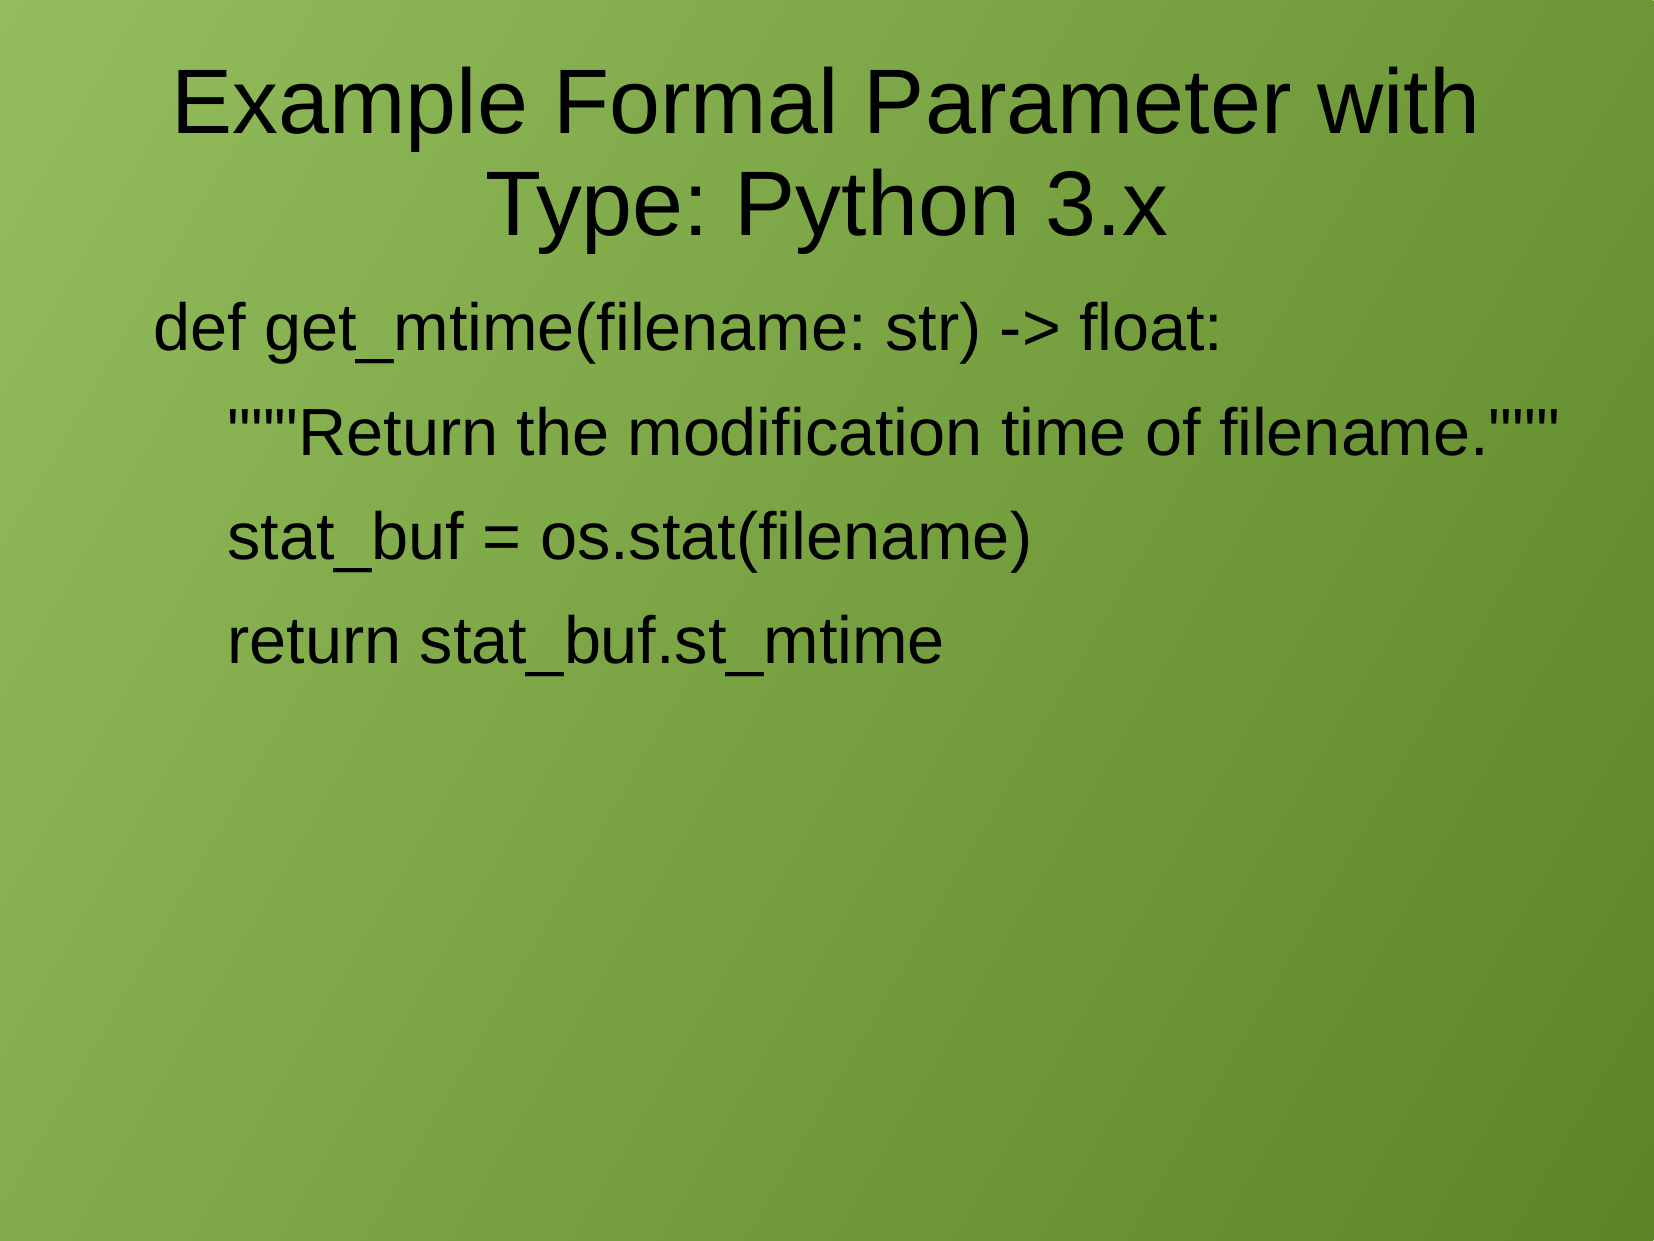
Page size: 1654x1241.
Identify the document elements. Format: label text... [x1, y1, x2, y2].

title Example Formal Parameter with Type: Python 3.x [82, 49, 1571, 257]
text_box [82, 290, 1571, 1010]
